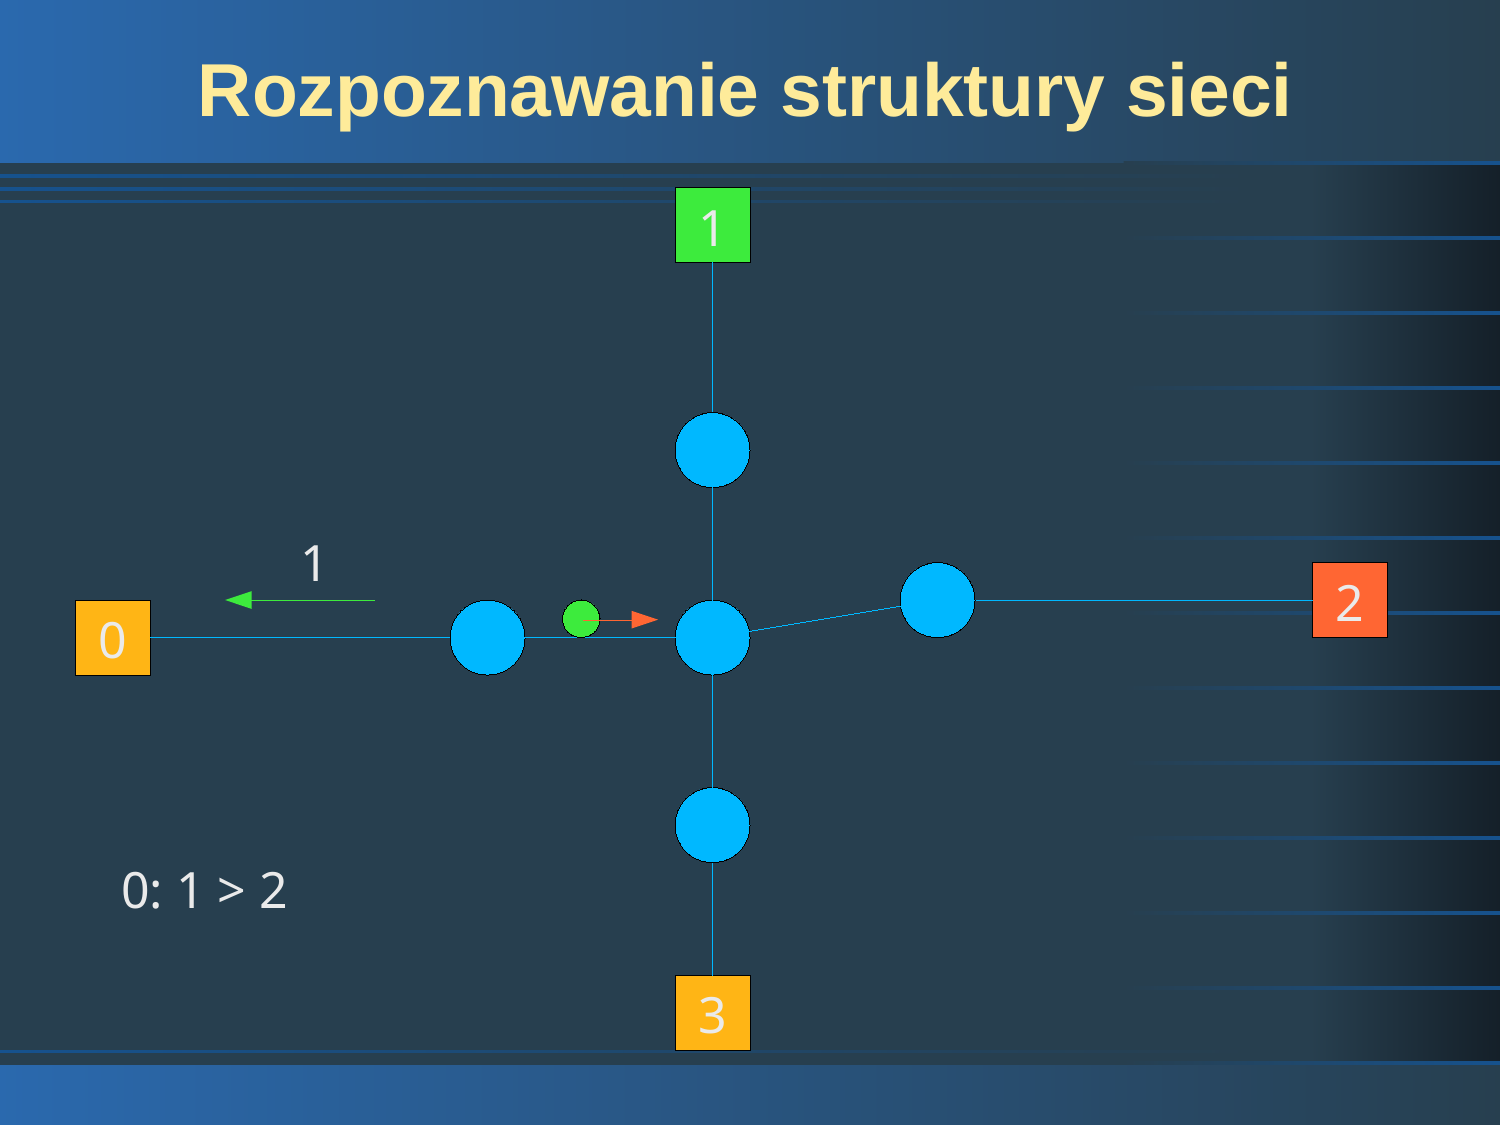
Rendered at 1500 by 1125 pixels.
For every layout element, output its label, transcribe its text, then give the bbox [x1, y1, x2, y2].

text_box 3 [675, 975, 751, 1051]
text_box 0: 1 > 2 [121, 851, 317, 922]
text_box 0 [75, 600, 151, 676]
text_box [675, 412, 751, 488]
text_box [675, 600, 751, 676]
text_box [675, 787, 751, 863]
text_box [900, 562, 976, 638]
title Rozpoznawanie struktury sieci [83, 24, 1409, 151]
text_box 1 [300, 525, 333, 596]
text_box [450, 600, 526, 676]
text_box 2 [1312, 562, 1388, 638]
text_box [562, 599, 601, 638]
text_box 1 [675, 187, 751, 263]
